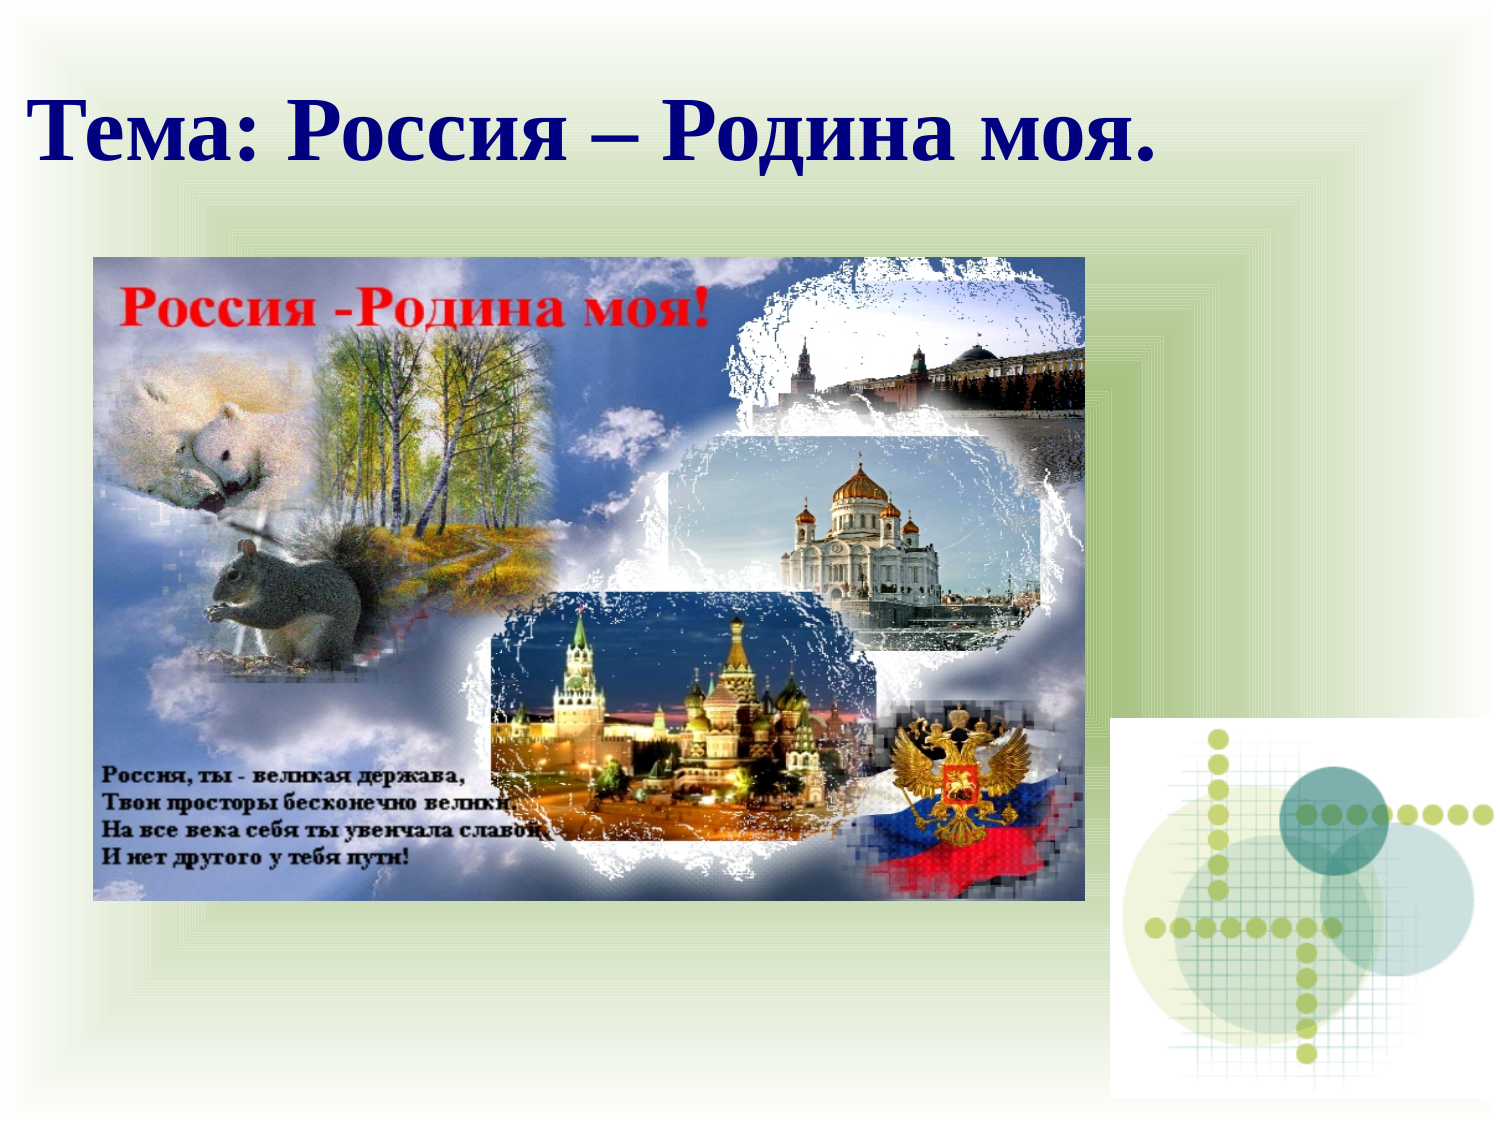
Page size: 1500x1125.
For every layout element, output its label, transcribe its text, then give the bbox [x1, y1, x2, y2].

picture [93, 257, 1085, 901]
text_box Тема: Россия – Родина моя. [26, 62, 1474, 340]
